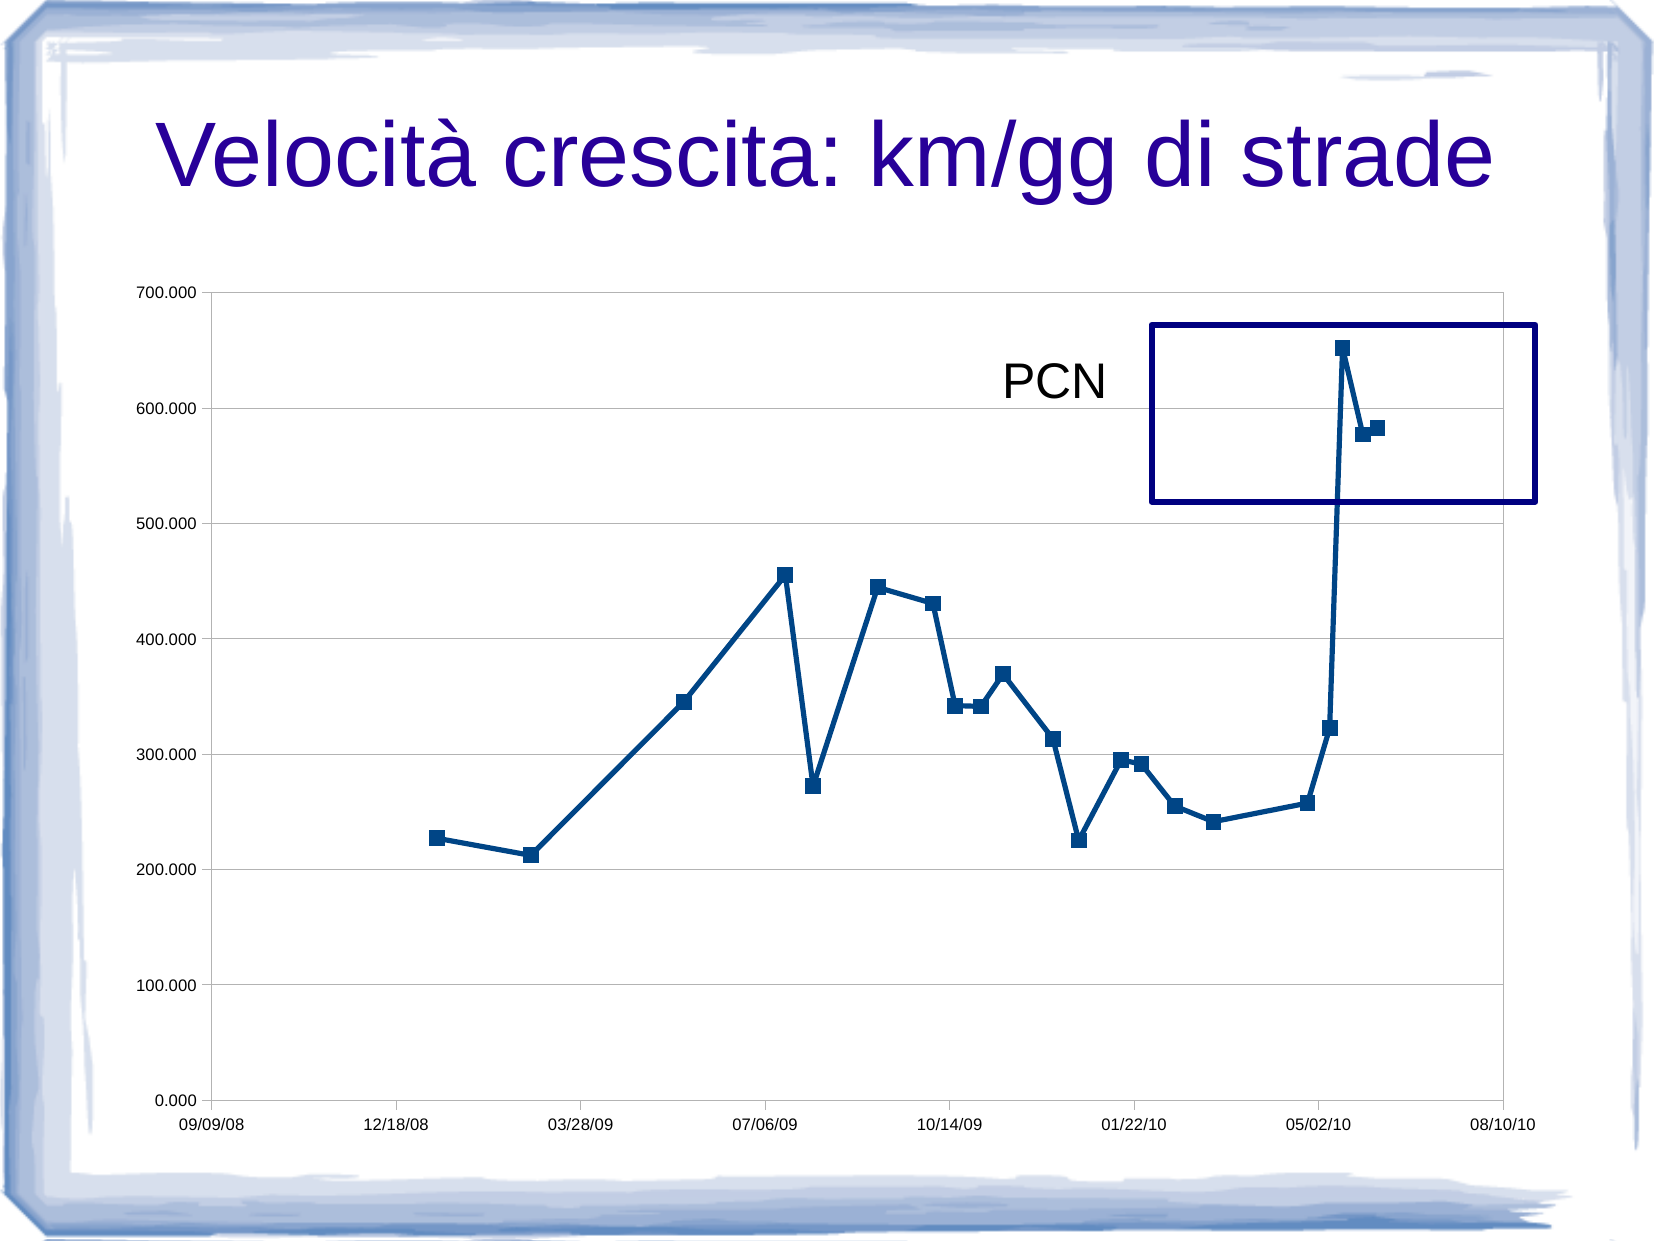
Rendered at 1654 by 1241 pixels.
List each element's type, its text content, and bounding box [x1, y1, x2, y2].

chart [106, 265, 1566, 1152]
text_box PCN [987, 342, 1123, 414]
title Velocità crescita: km/gg di strade [82, 56, 1571, 249]
picture [0, 0, 1654, 1241]
